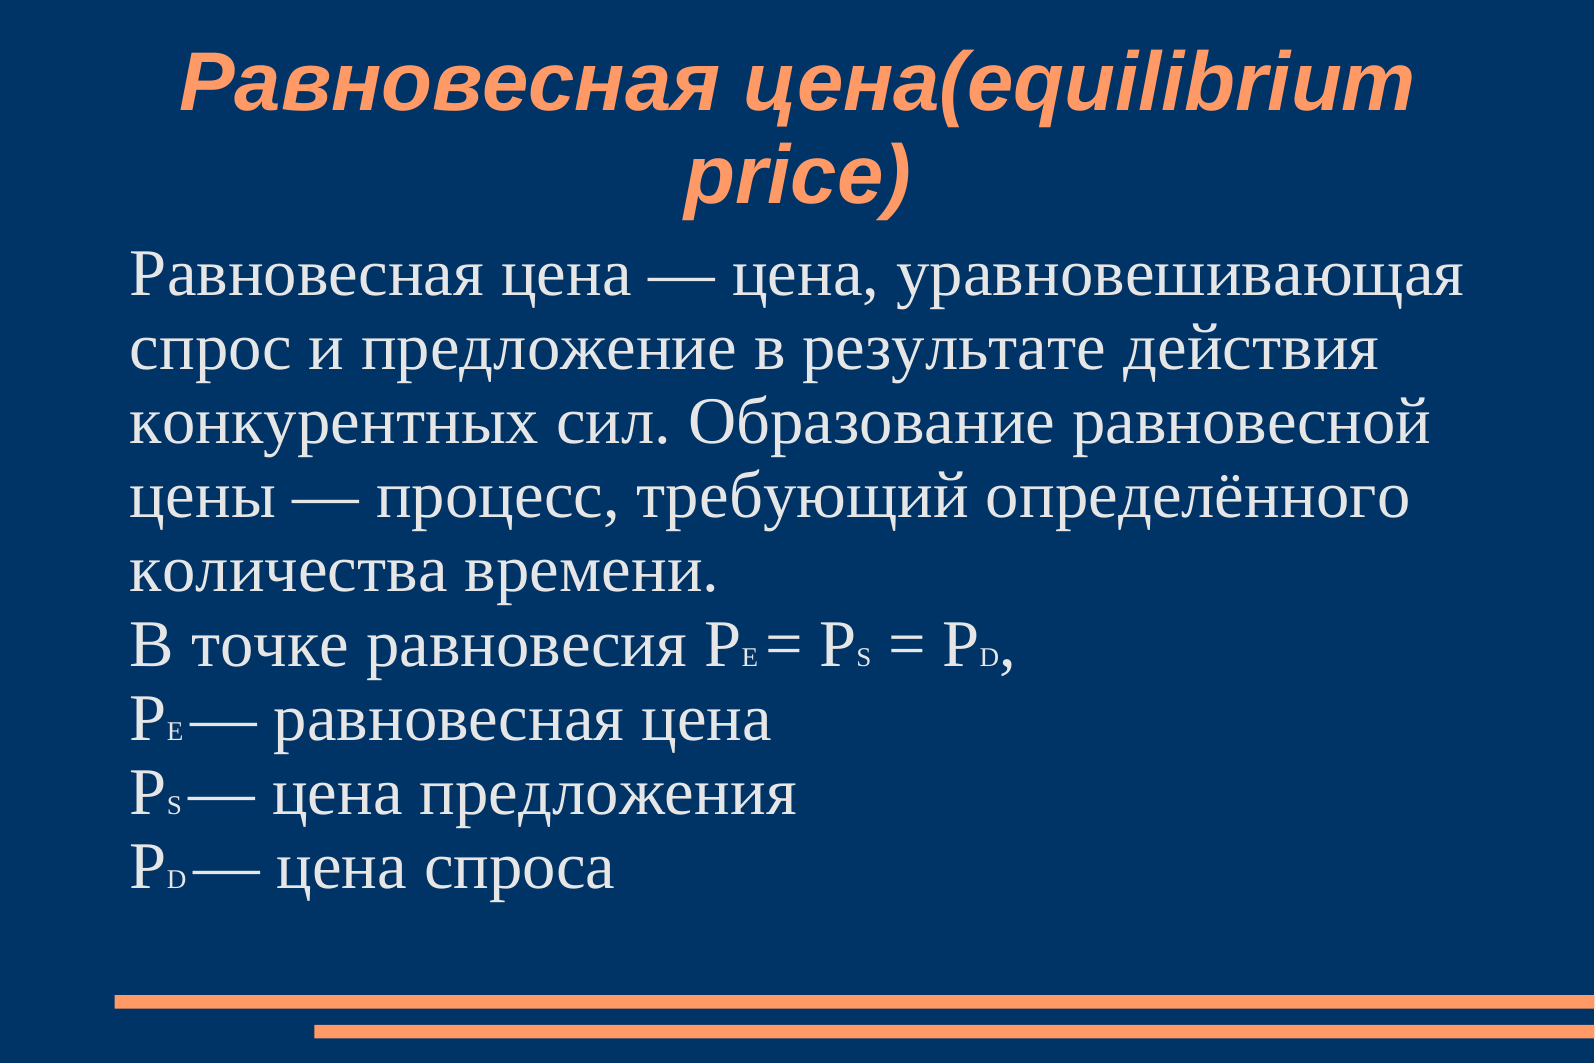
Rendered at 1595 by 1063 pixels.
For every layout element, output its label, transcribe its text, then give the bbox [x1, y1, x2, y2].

title Равновесная цена(equilibrium price) [117, 35, 1479, 222]
list Равновесная цена — цена, уравновешивающая спрос и предложение в результате действия конкурентных сил. Образование равновесной цены — процесс, требующий определённого количества времени. В точке равновесия PE = PS = PD, PE — равновесная цена PS — цена предложения PD — цена спроса [59, 236, 1506, 903]
